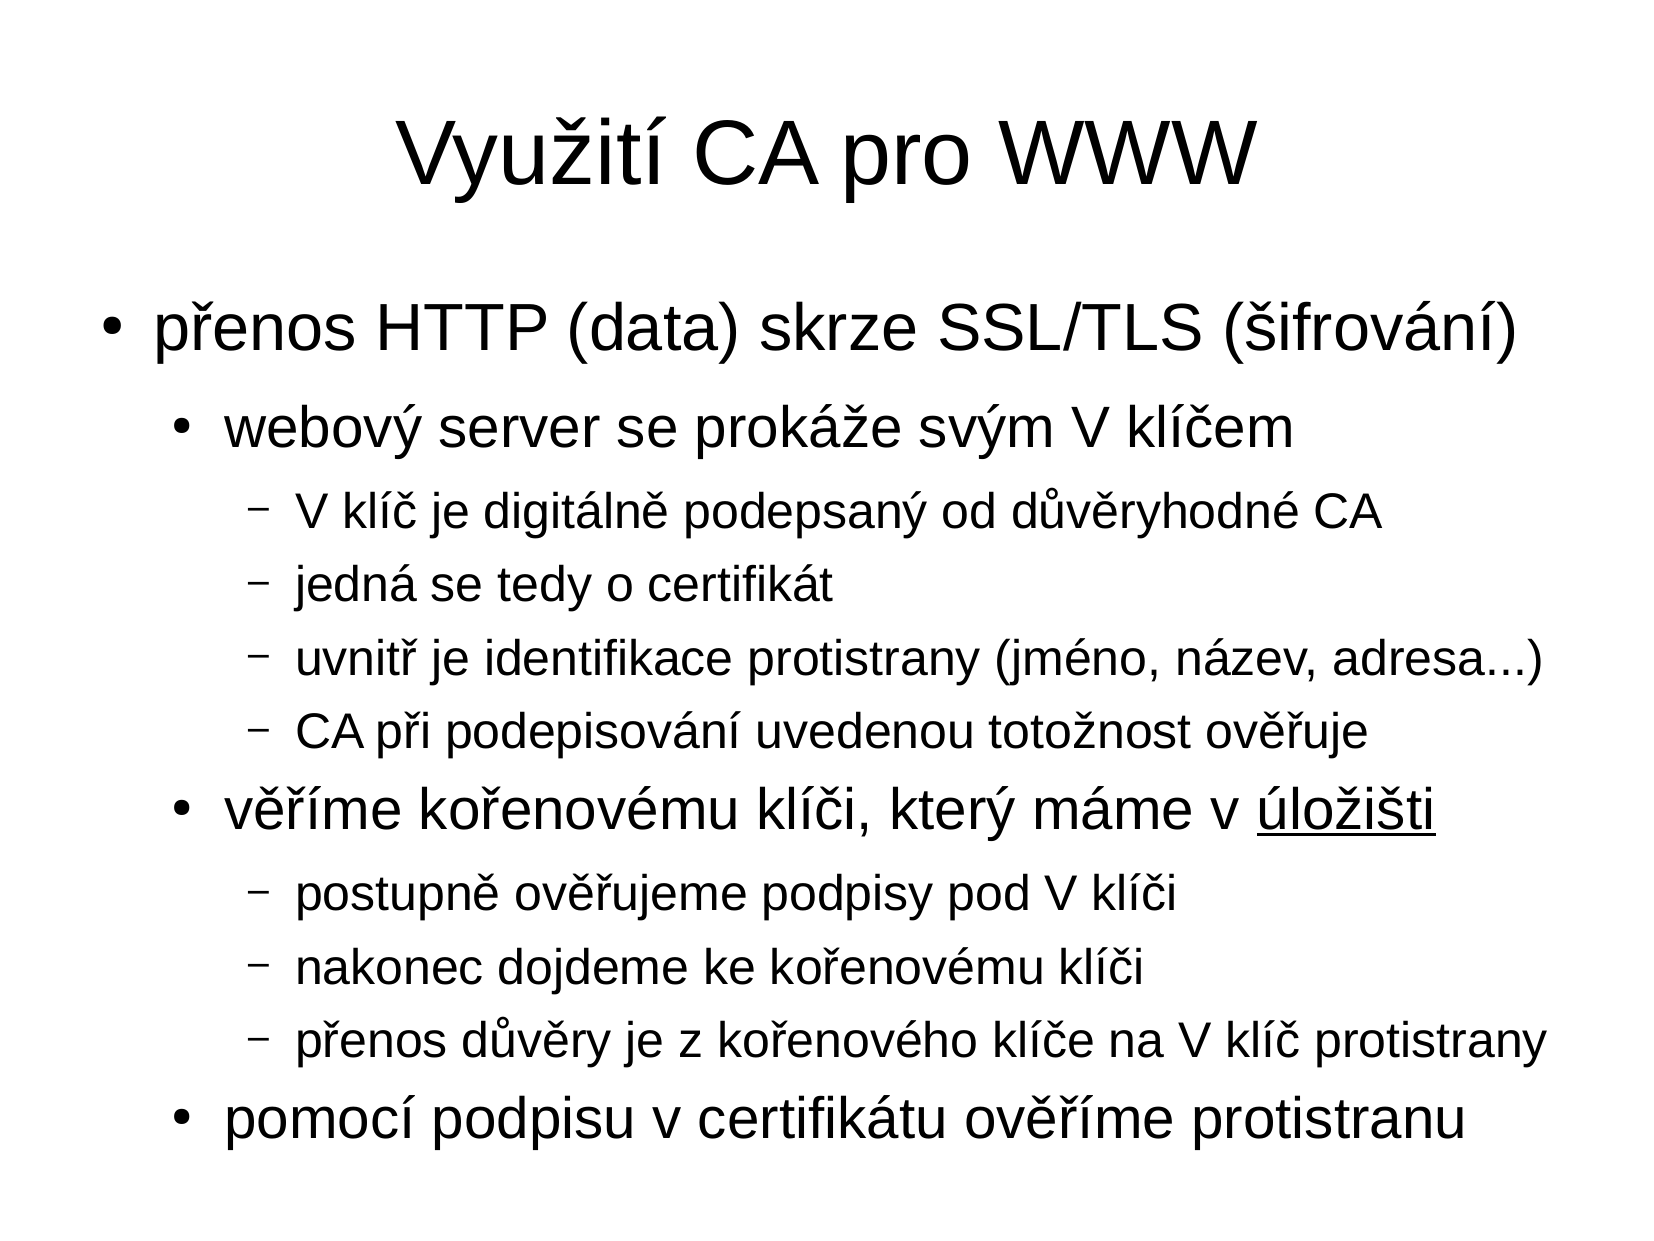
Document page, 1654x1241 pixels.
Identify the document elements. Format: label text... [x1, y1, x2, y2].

list přenos HTTP (data) skrze SSL/TLS (šifrování) webový server se prokáže svým V klíčem V klíč je digitálně podepsaný od důvěryhodné CA jedná se tedy o certifikát uvnitř je identifikace protistrany (jméno, název, adresa...) CA při podepisování uvedenou totožnost ověřuje věříme kořenovému klíči, který máme v úložišti postupně ověřujeme podpisy pod V klíči nakonec dojdeme ke kořenovému klíči přenos důvěry je z kořenového klíče na V klíč protistrany pomocí podpisu v certifikátu ověříme protistranu [82, 290, 1571, 1152]
title Využití CA pro WWW [82, 49, 1571, 257]
